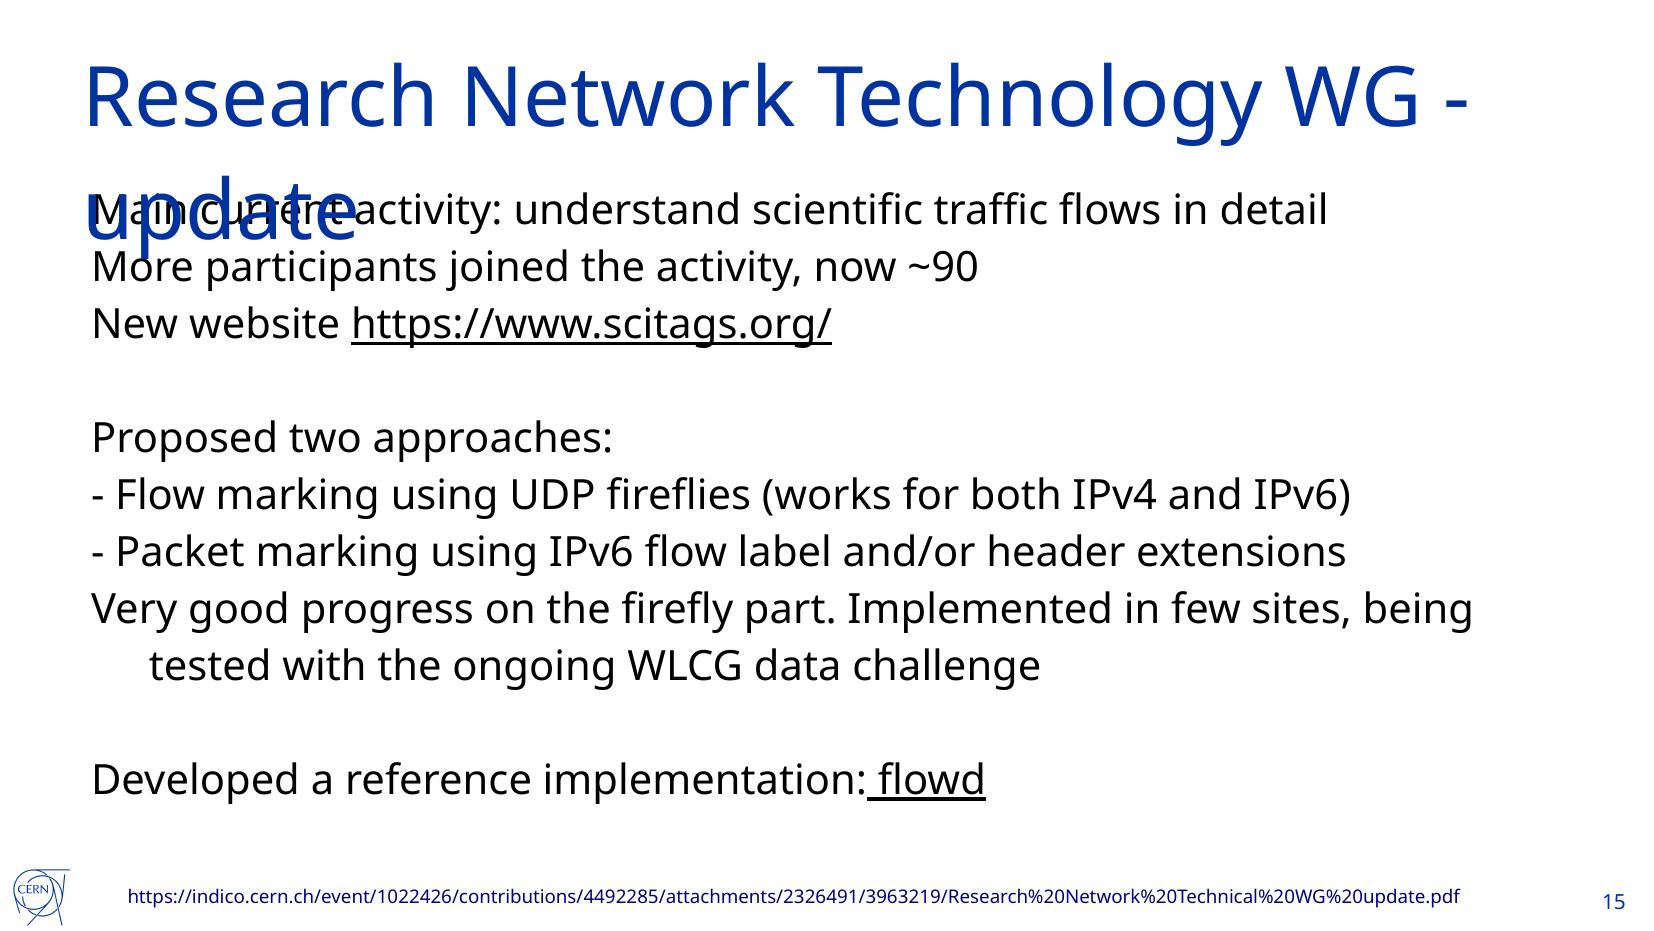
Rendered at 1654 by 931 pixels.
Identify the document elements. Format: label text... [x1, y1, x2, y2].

text_box https://indico.cern.ch/event/1022426/contributions/4492285/attachments/2326491/3963219/Research%20Network%20Technical%20WG%20update.pdf [112, 875, 1607, 931]
text_box Main current activity: understand scientific traffic flows in detail More participants joined the activity, now ~90 New website https://www.scitags.org/ Proposed two approaches: - Flow marking using UDP fireflies (works for both IPv4 and IPv6) - Packet marking using IPv6 flow label and/or header extensions Very good progress on the firefly part. Implemented in few sites, being tested with the ongoing WLCG data challenge Developed a reference implementation: flowd [76, 172, 1601, 870]
picture [0, 850, 127, 931]
title Research Network Technology WG - update [82, 37, 1633, 247]
